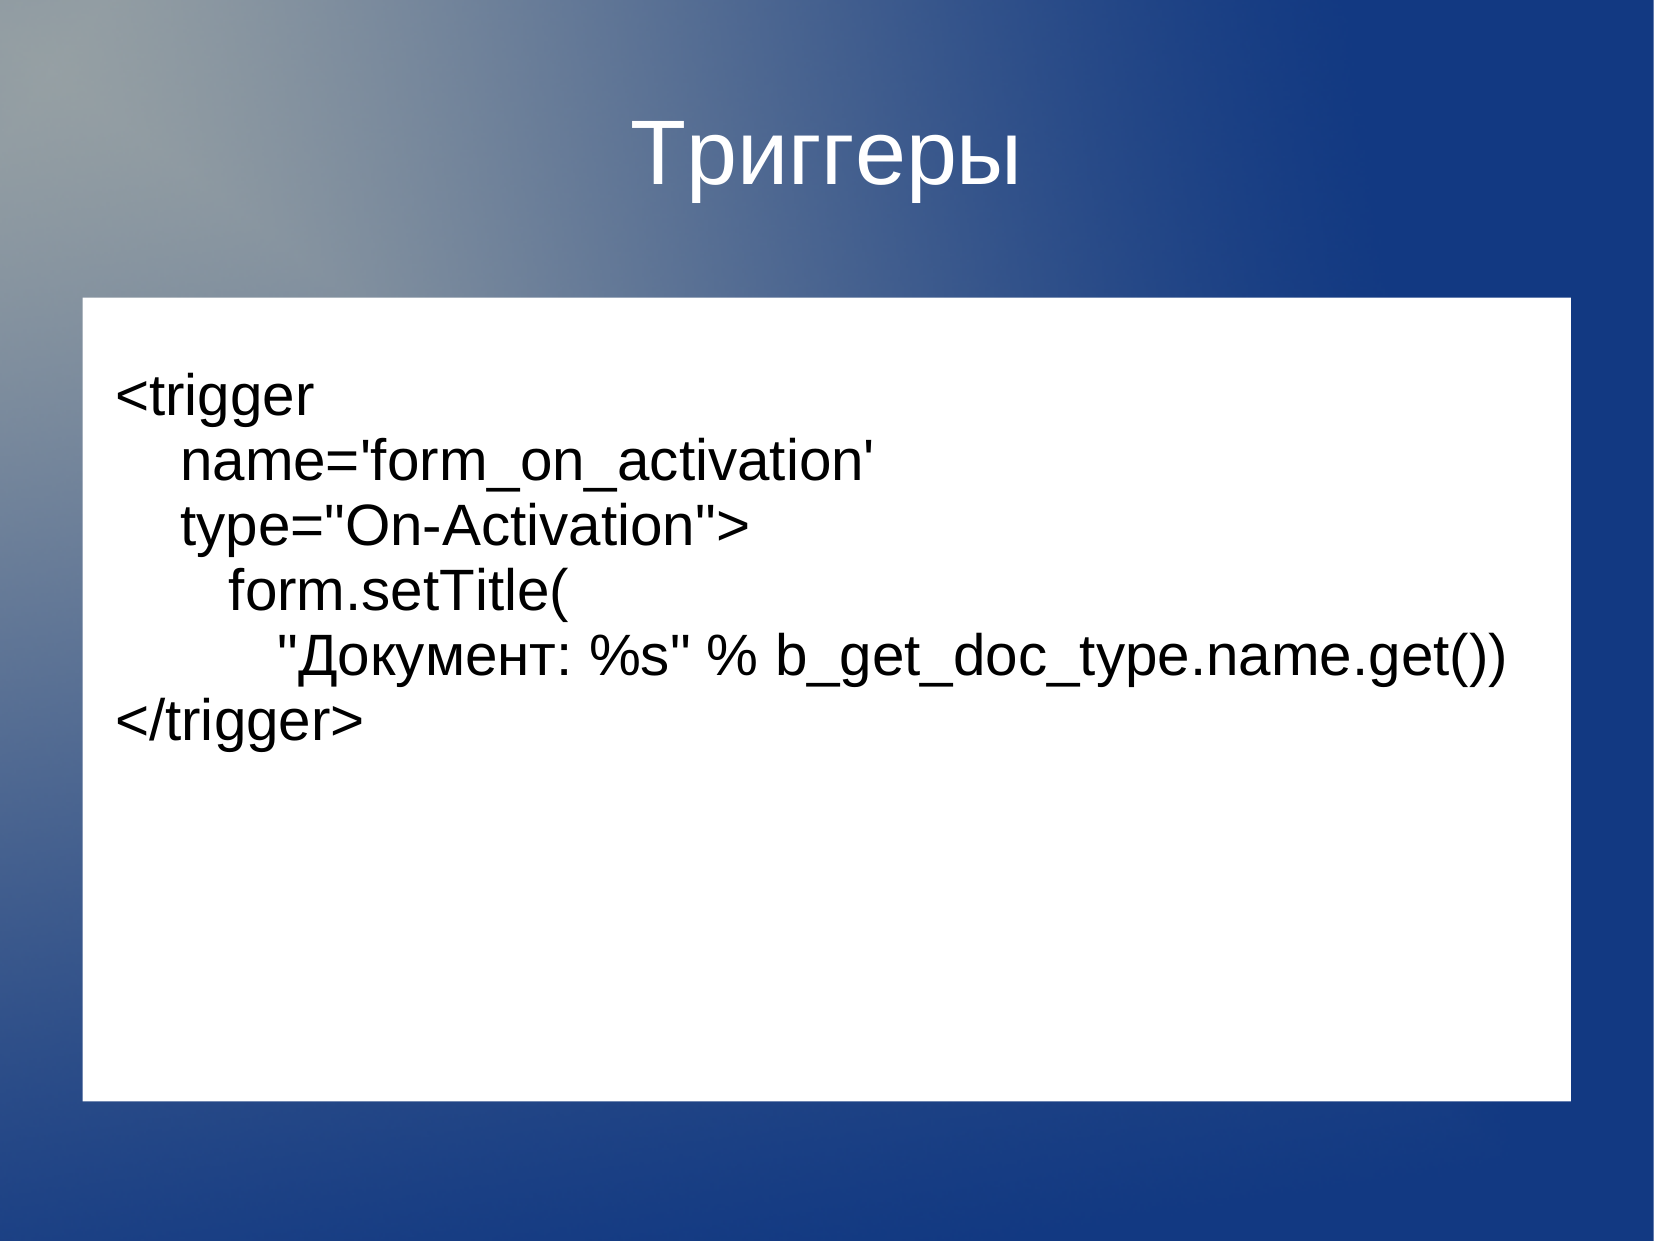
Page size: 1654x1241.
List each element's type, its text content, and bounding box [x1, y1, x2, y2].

subtitle <trigger name='form_on_activation' type="On-Activation"> form.setTitle( "Документ: %s" % b_get_doc_type.name.get()) </trigger> [82, 297, 1571, 1102]
title Триггеры [82, 56, 1571, 250]
picture [0, 0, 1654, 1241]
